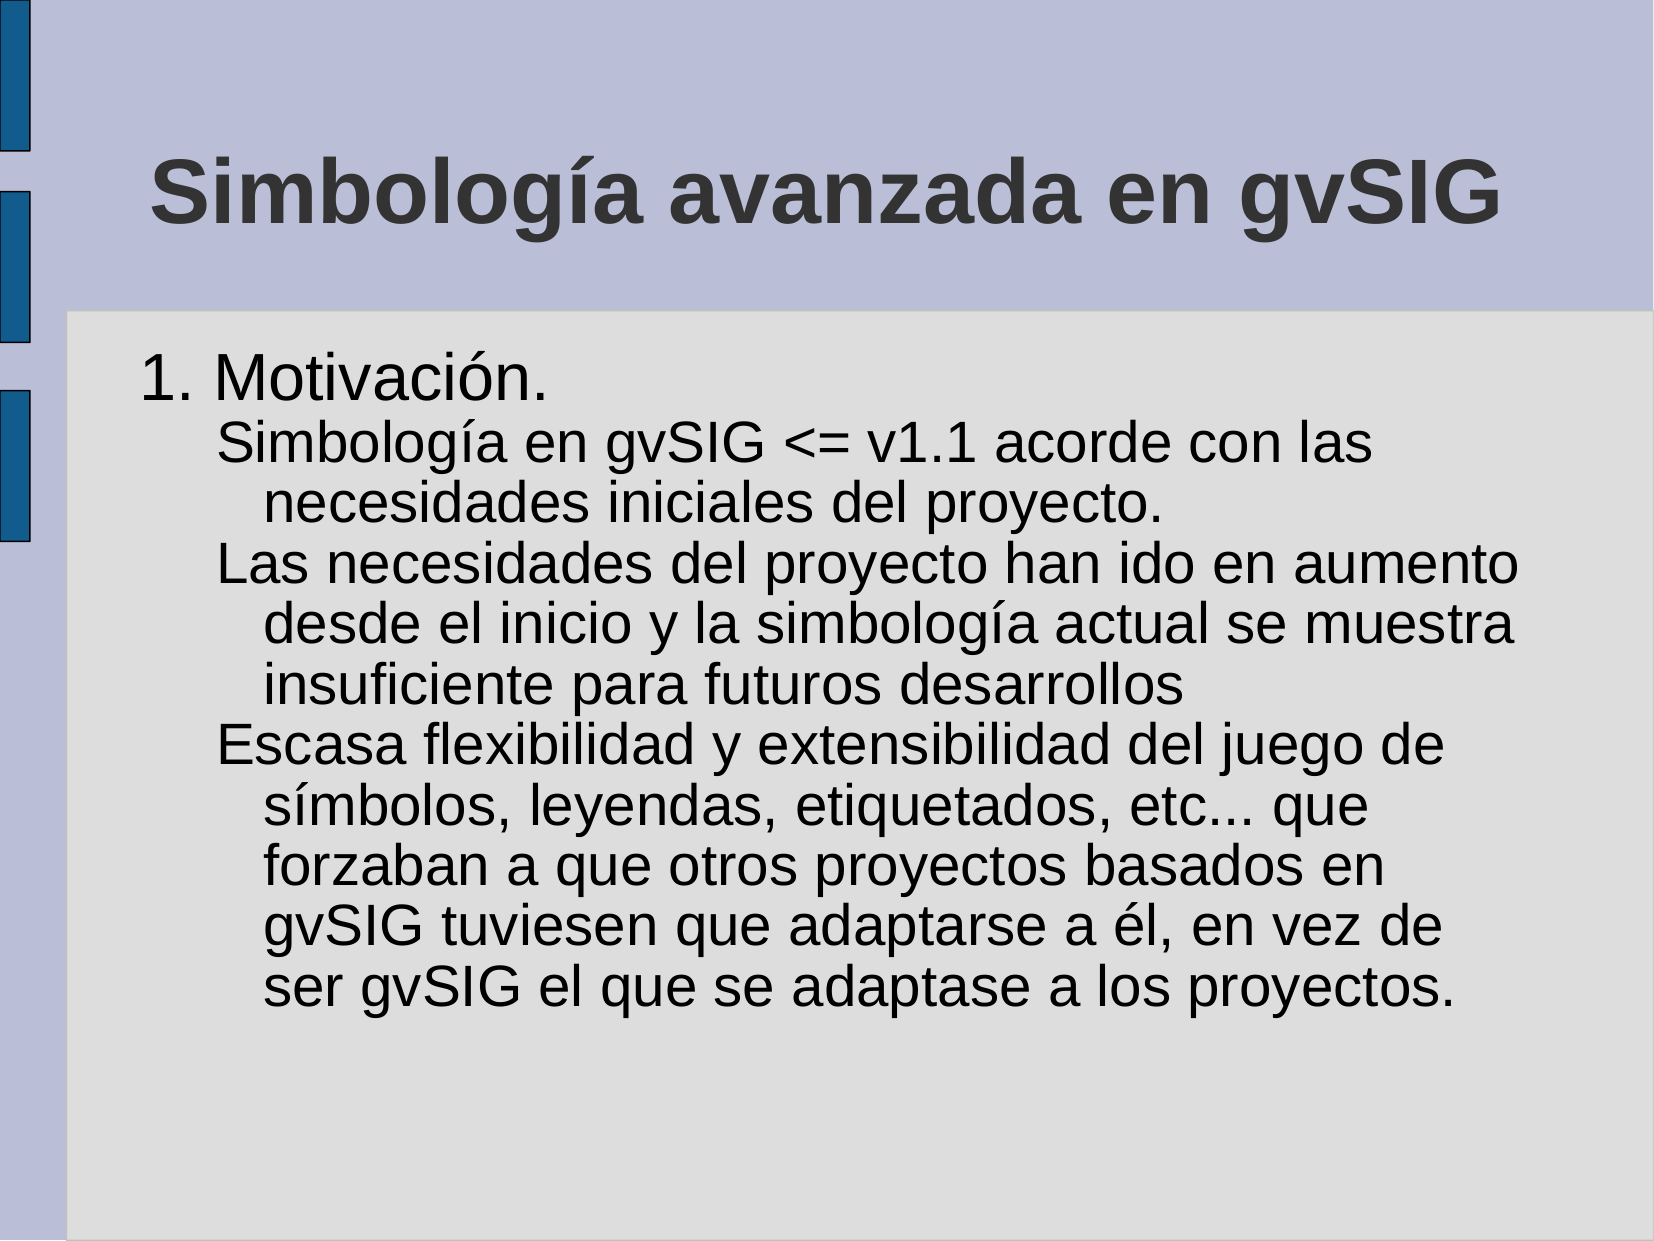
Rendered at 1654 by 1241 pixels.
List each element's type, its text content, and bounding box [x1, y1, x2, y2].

title Simbología avanzada en gvSIG [121, 98, 1534, 291]
list 1. Motivación. Simbología en gvSIG <= v1.1 acorde con las necesidades iniciales del proyecto. Las necesidades del proyecto han ido en aumento desde el inicio y la simbología actual se muestra insuficiente para futuros desarrollos Escasa flexibilidad y extensibilidad del juego de símbolos, leyendas, etiquetados, etc... que forzaban a que otros proyectos basados en gvSIG tuviesen que adaptarse a él, en vez de ser gvSIG el que se adaptase a los proyectos. [121, 344, 1534, 1112]
